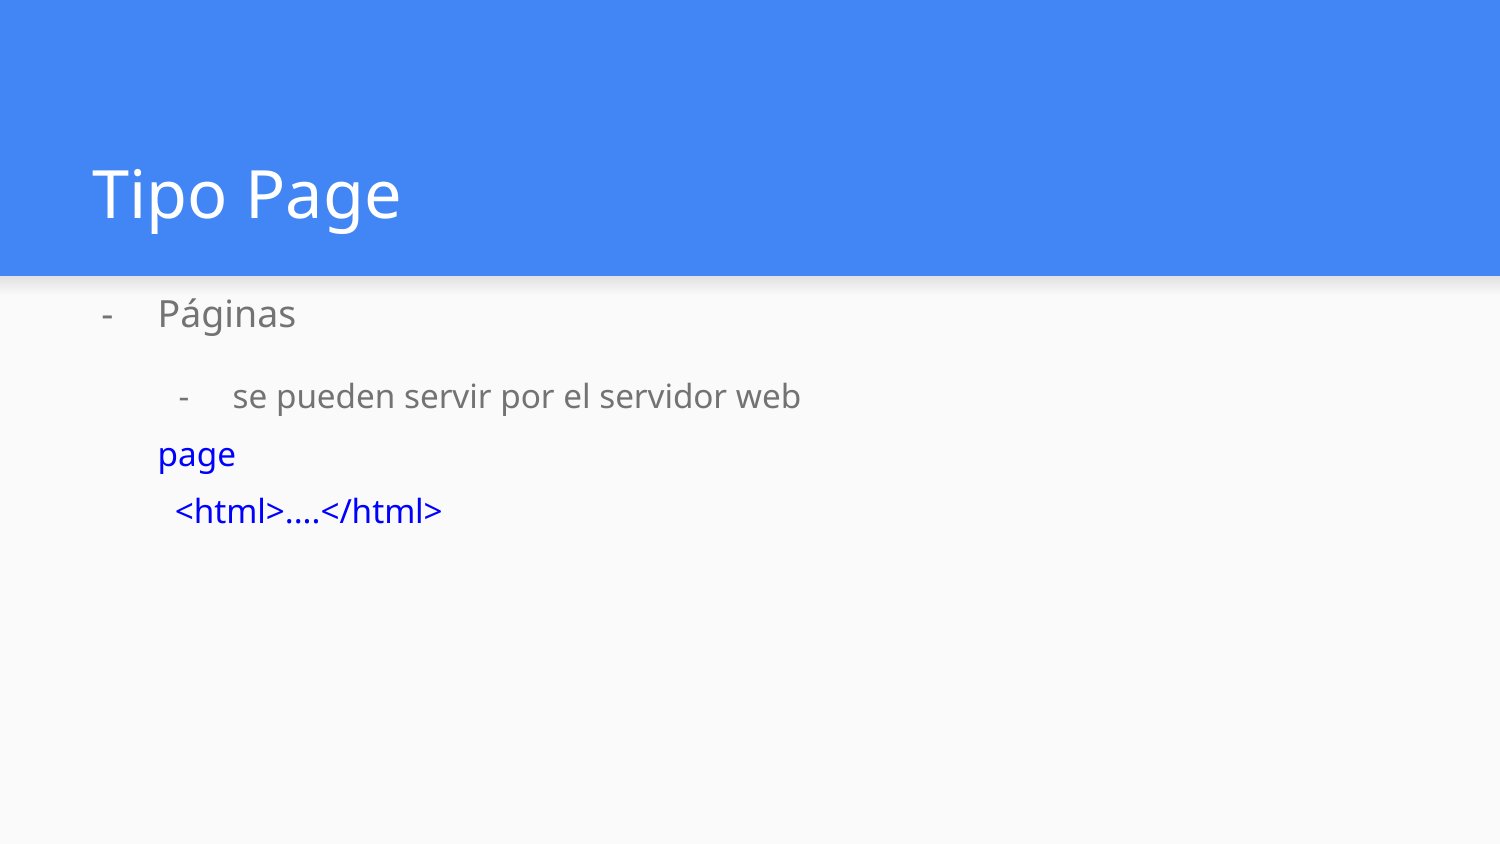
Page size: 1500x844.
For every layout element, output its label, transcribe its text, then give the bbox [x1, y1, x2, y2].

title Tipo Page [77, 121, 1427, 248]
list Páginas se pueden servir por el servidor web page <html>....</html> [67, 269, 1417, 715]
